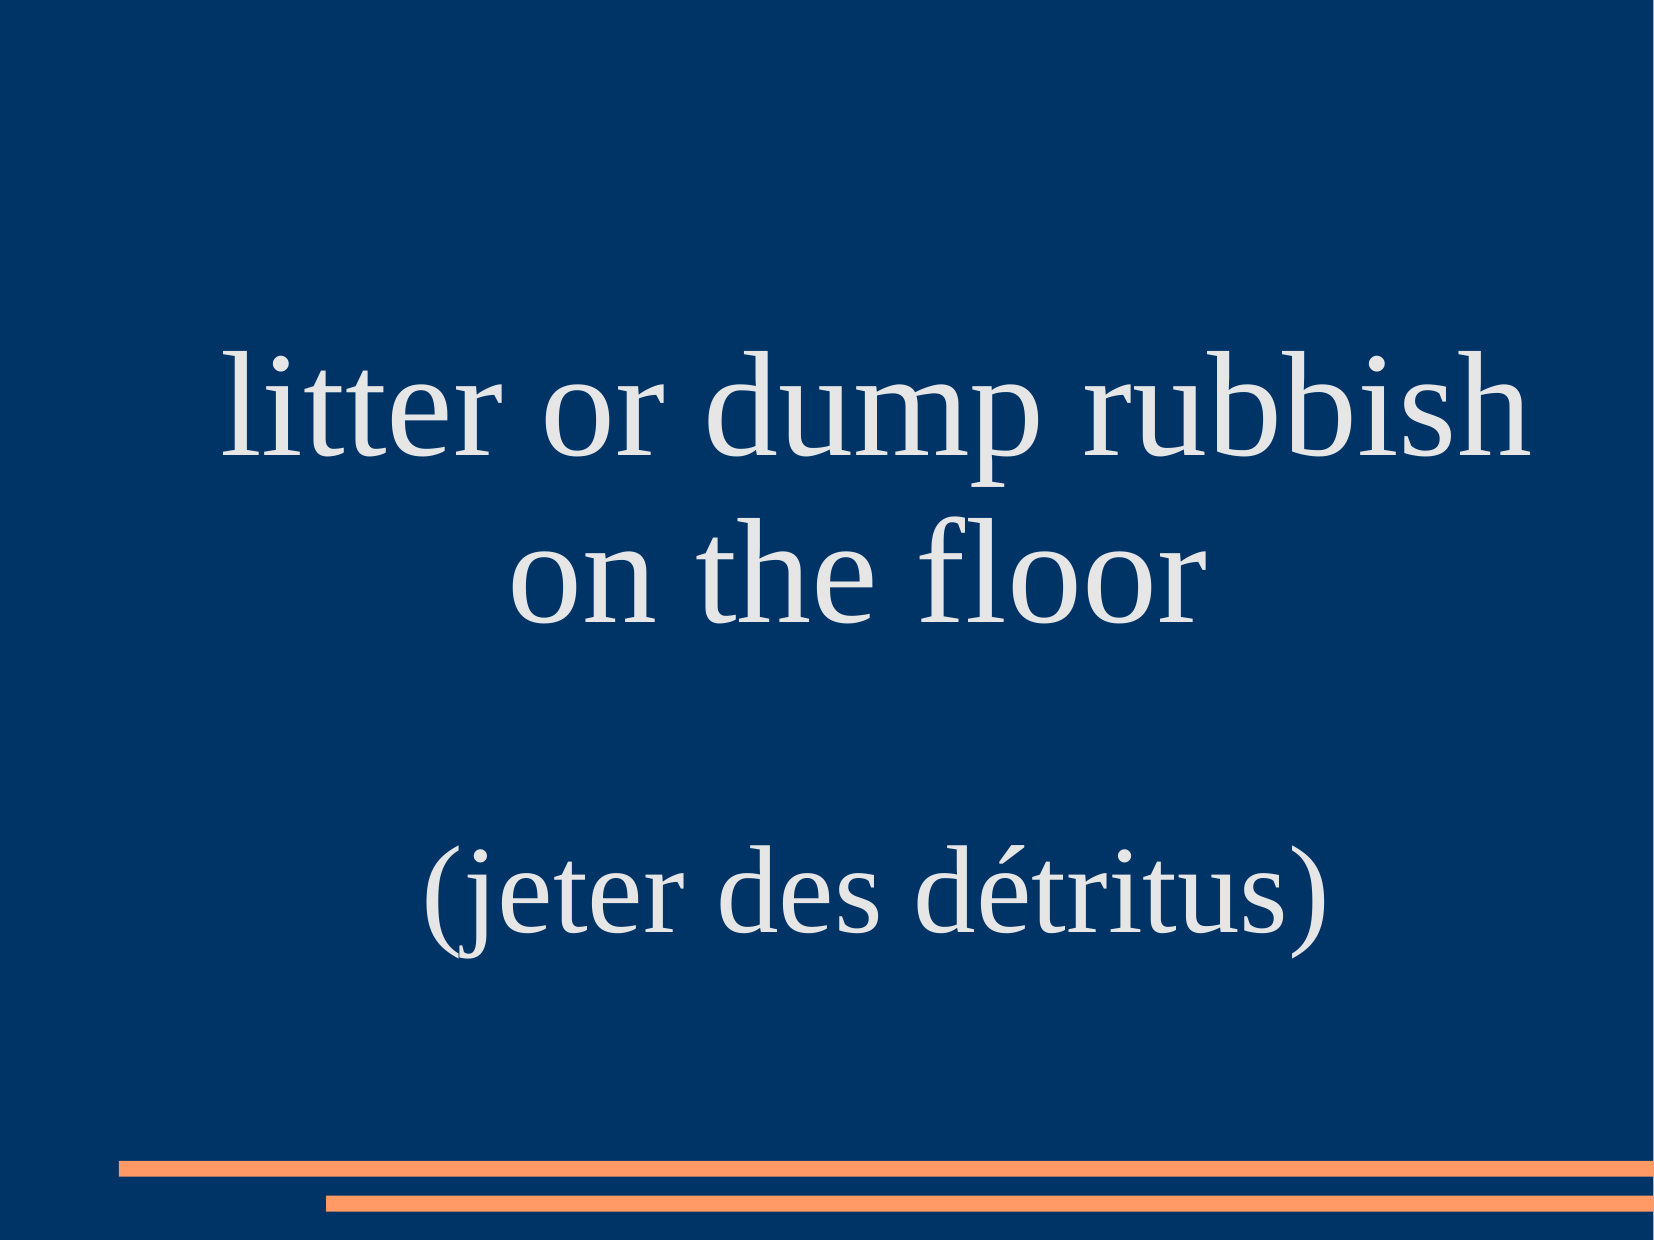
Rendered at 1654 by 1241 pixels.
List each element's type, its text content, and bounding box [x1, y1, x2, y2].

list litter or dump rubbish on the floor (jeter des détritus) [121, 322, 1561, 1132]
